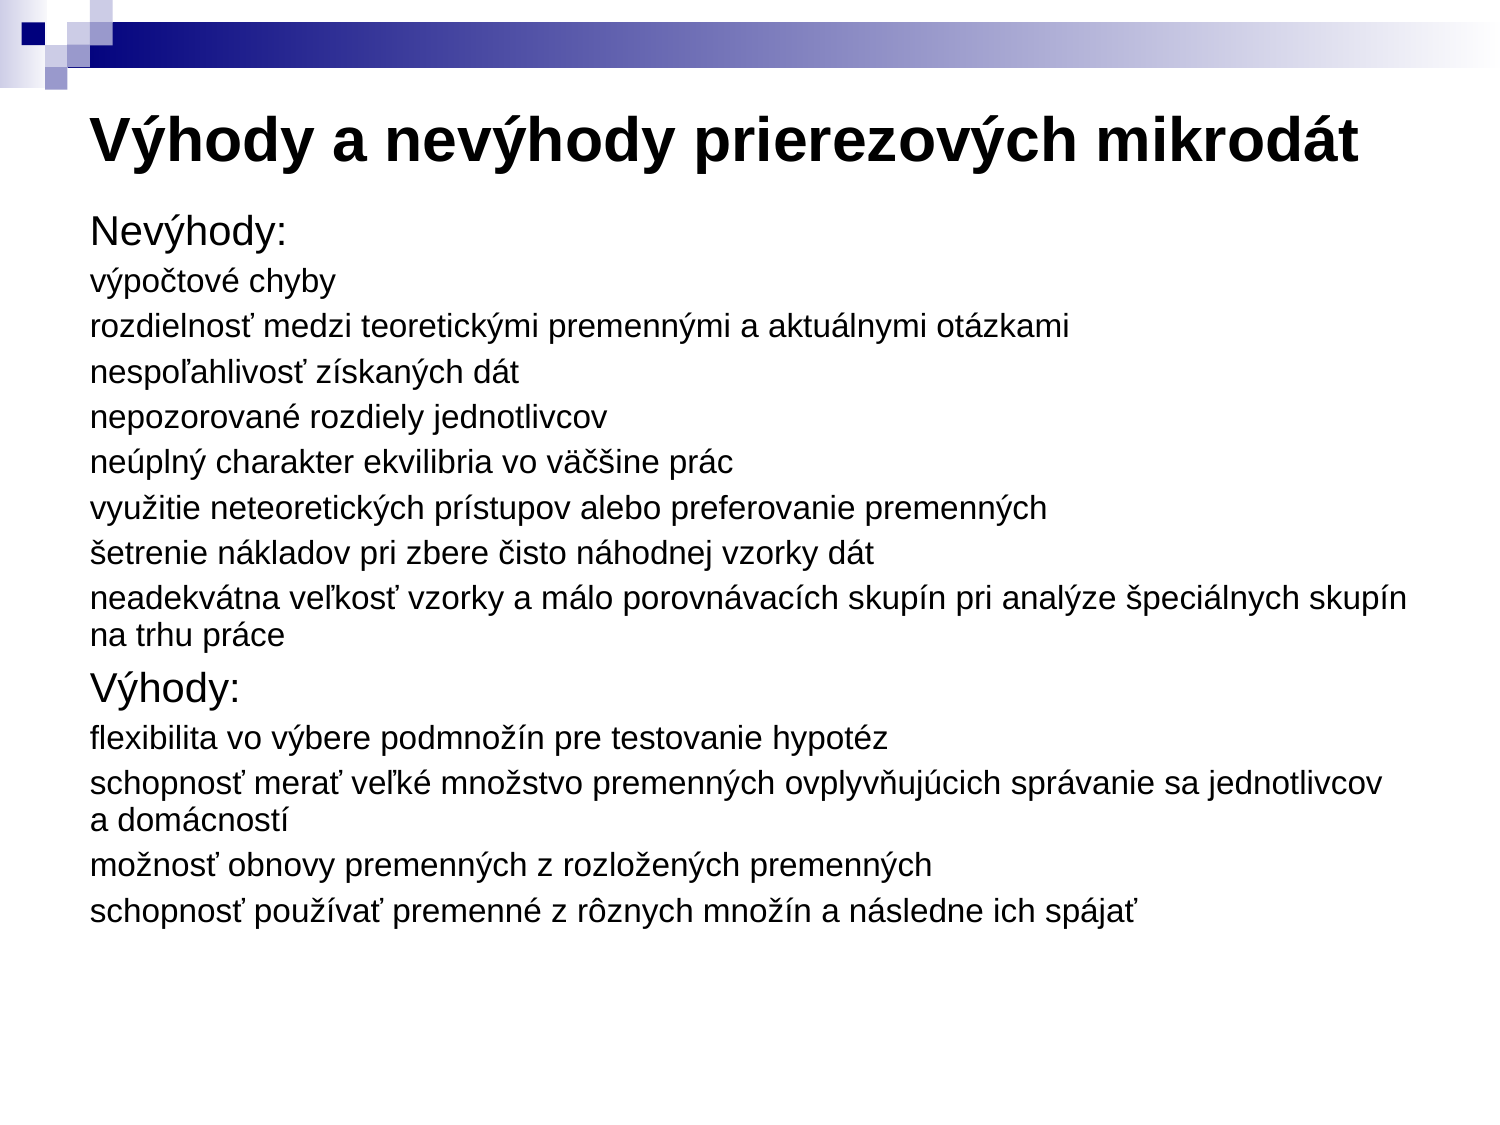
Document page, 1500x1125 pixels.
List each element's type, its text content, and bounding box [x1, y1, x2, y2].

title Výhody a nevýhody prierezových mikrodát [75, 92, 1426, 199]
list Nevýhody: výpočtové chyby rozdielnosť medzi teoretickými premennými a aktuálnymi otázkami nespoľahlivosť získaných dát nepozorované rozdiely jednotlivcov neúplný charakter ekvilibria vo väčšine prác využitie neteoretických prístupov alebo preferovanie premenných šetrenie nákladov pri zbere čisto náhodnej vzorky dát neadekvátna veľkosť vzorky a málo porovnávacích skupín pri analýze špeciálnych skupín na trhu práce Výhody: flexibilita vo výbere podmnožín pre testovanie hypotéz schopnosť merať veľké množstvo premenných ovplyvňujúcich správanie sa jednotlivcov a domácností možnosť obnovy premenných z rozložených premenných schopnosť používať premenné z rôznych množín a následne ich spájať [75, 199, 1426, 1038]
